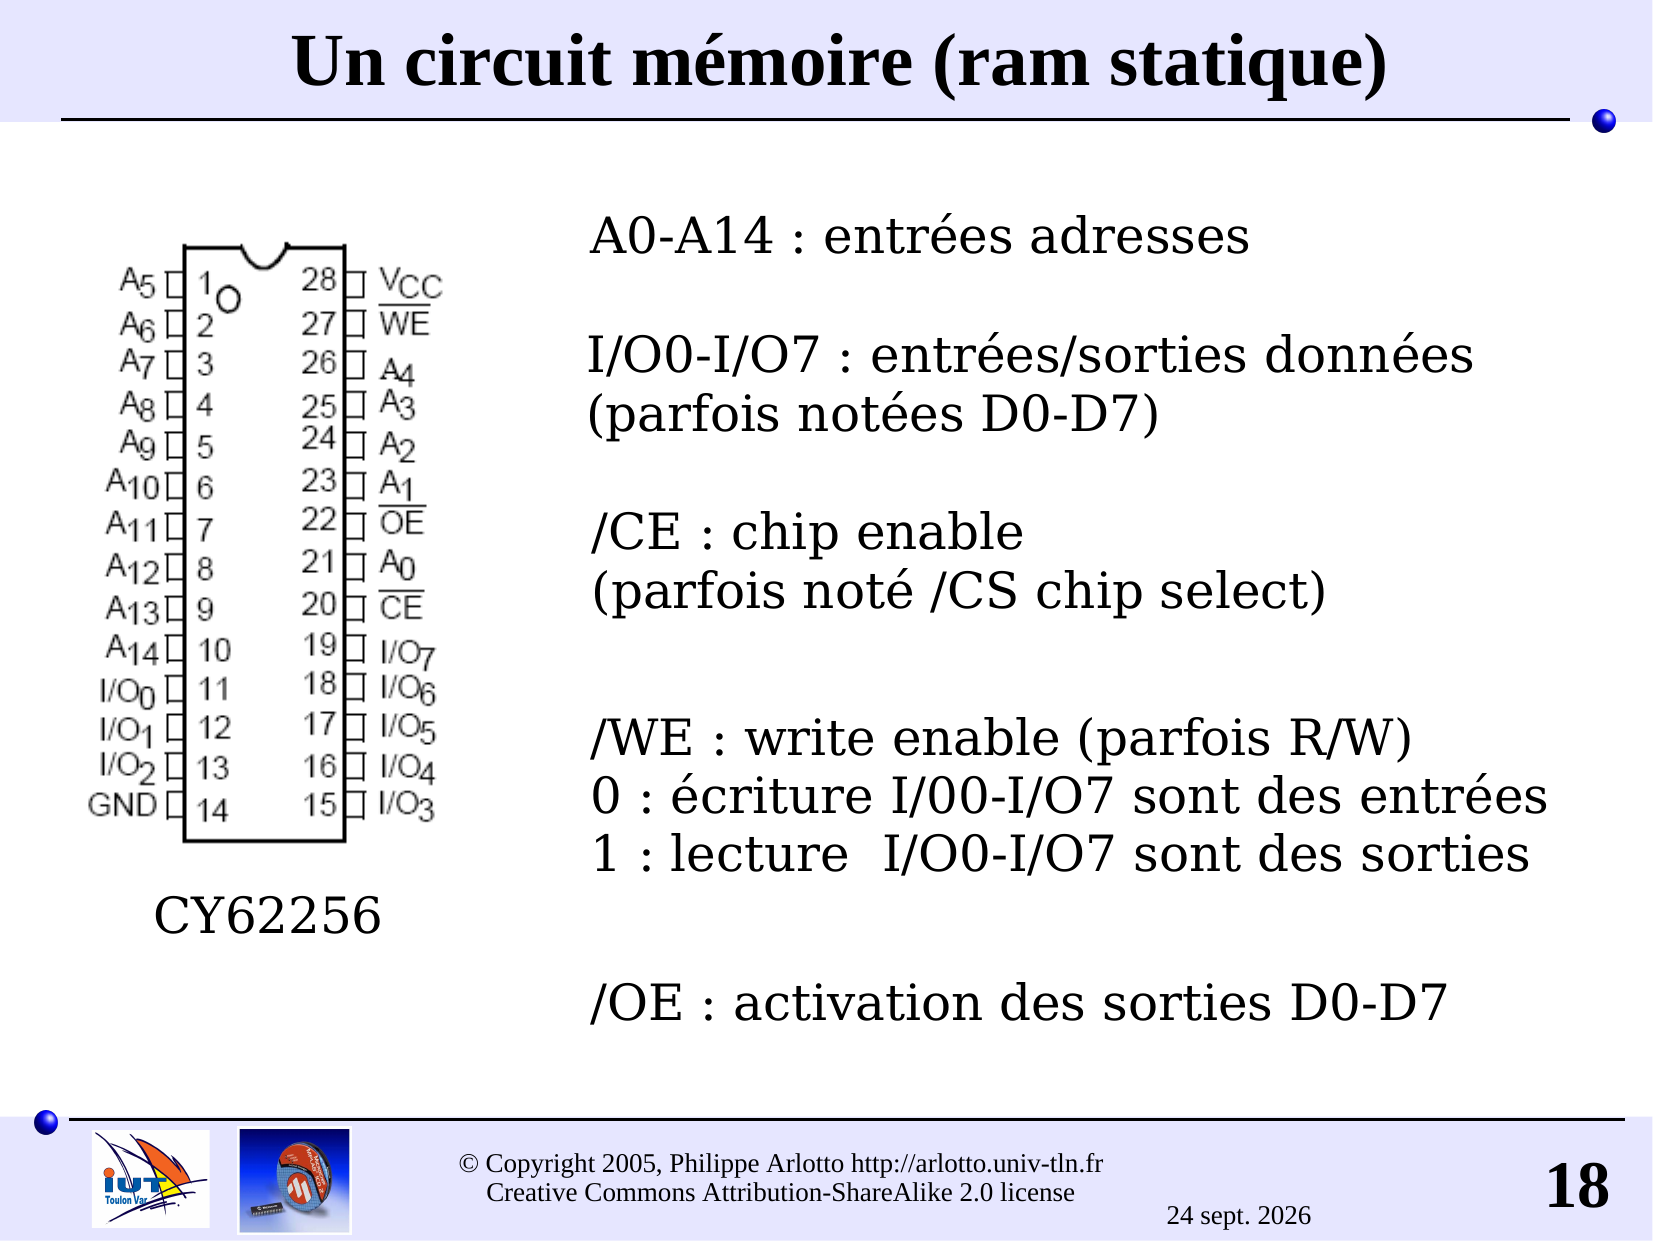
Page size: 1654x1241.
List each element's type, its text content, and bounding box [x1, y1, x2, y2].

text_box /CE : chip enable (parfois noté /CS chip select) [591, 503, 1329, 621]
text_box CY62256 [153, 886, 384, 945]
picture [237, 1126, 352, 1235]
picture [59, 231, 473, 857]
title Un circuit mémoire (ram statique) [95, 14, 1585, 107]
text_box A0-A14 : entrées adresses [590, 207, 1253, 266]
text_box I/O0-I/O7 : entrées/sorties données (parfois notées D0-D7) [586, 326, 1477, 443]
text_box /WE : write enable (parfois R/W) 0 : écriture I/00-I/O7 sont des entrées 1 : lecture I/O0-I/O7 sont des sorties [590, 708, 1567, 884]
text_box /OE : activation des sorties D0-D7 [590, 974, 1451, 1033]
